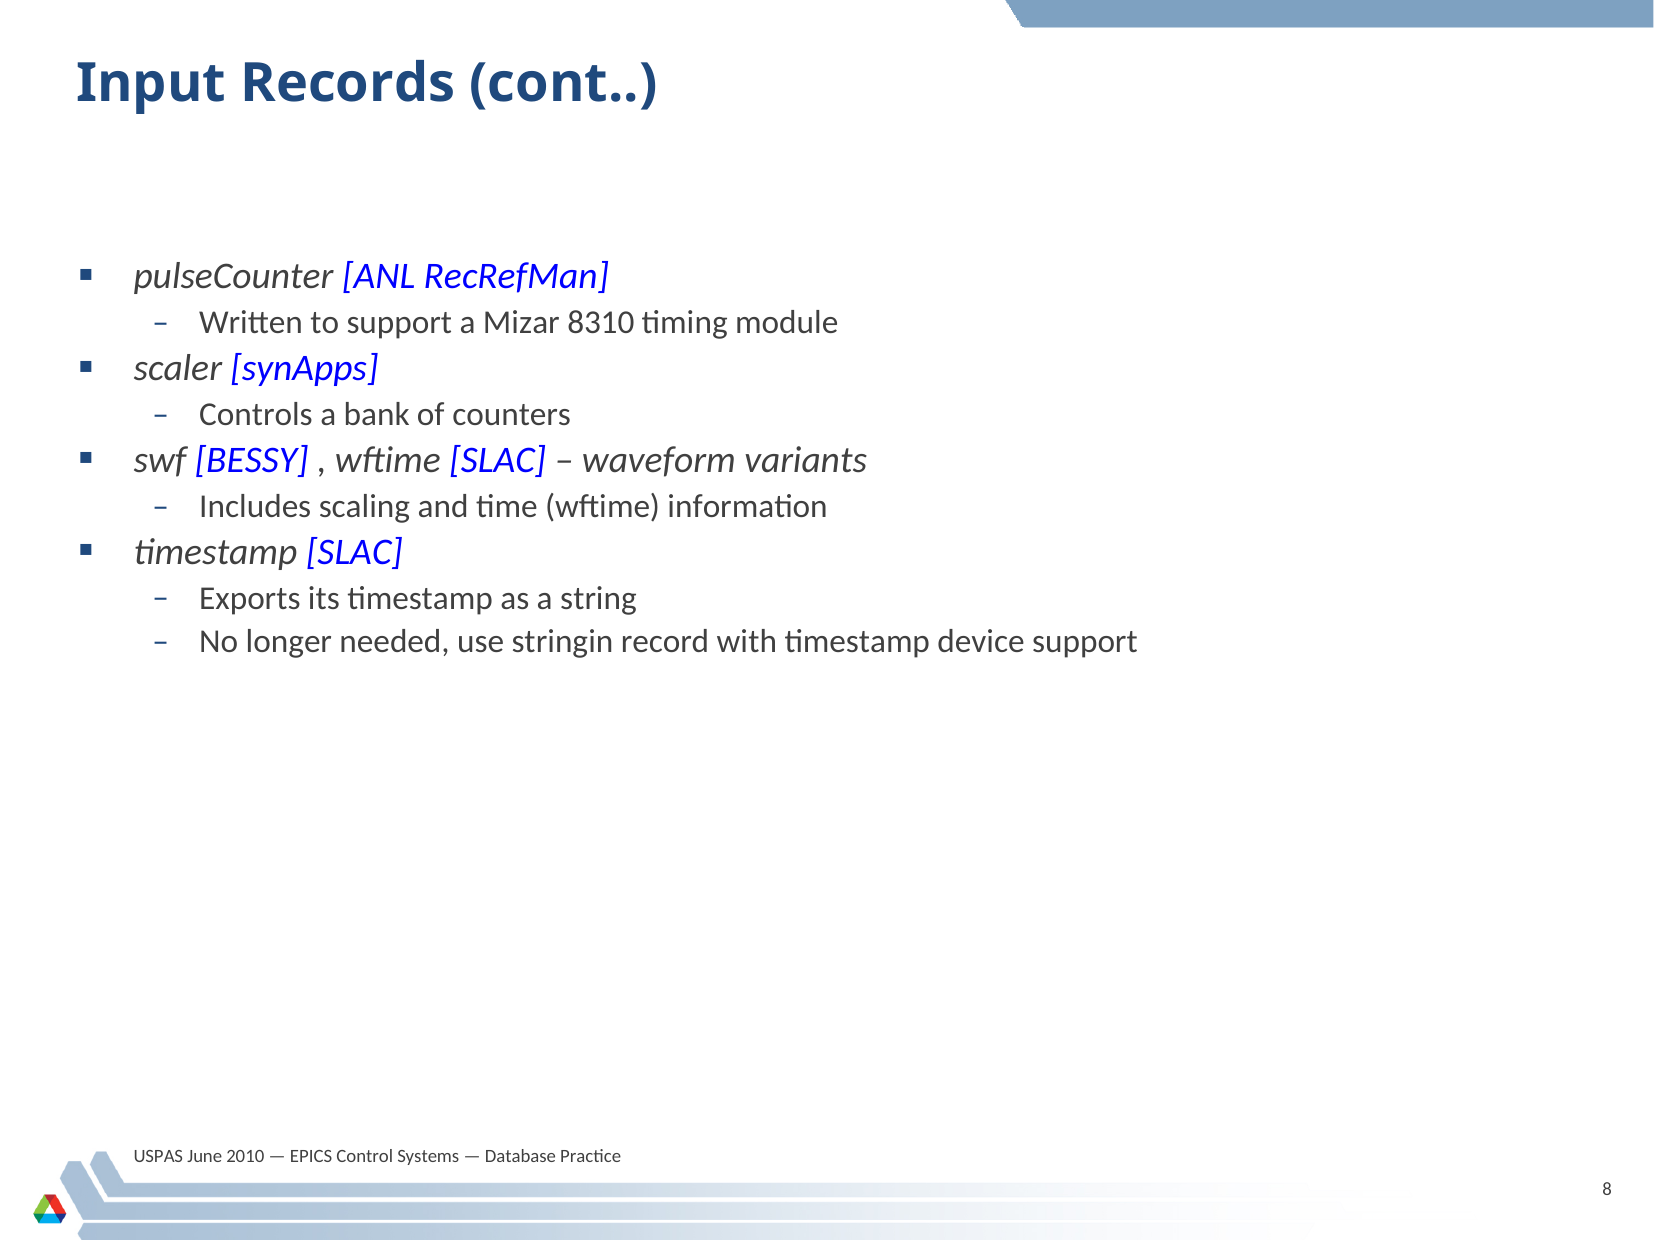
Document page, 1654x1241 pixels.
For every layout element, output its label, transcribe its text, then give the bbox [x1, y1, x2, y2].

list pulseCounter [ANL RecRefMan] Written to support a Mizar 8310 timing module scaler [synApps] Controls a bank of counters swf [BESSY] , wftime [SLAC] – waveform variants Includes scaling and time (wftime) information timestamp [SLAC] Exports its timestamp as a string No longer needed, use stringin record with timestamp device support [62, 253, 1498, 815]
picture [0, 1143, 1654, 1240]
picture [0, 0, 1654, 29]
title Input Records (cont..) [61, 51, 1500, 123]
